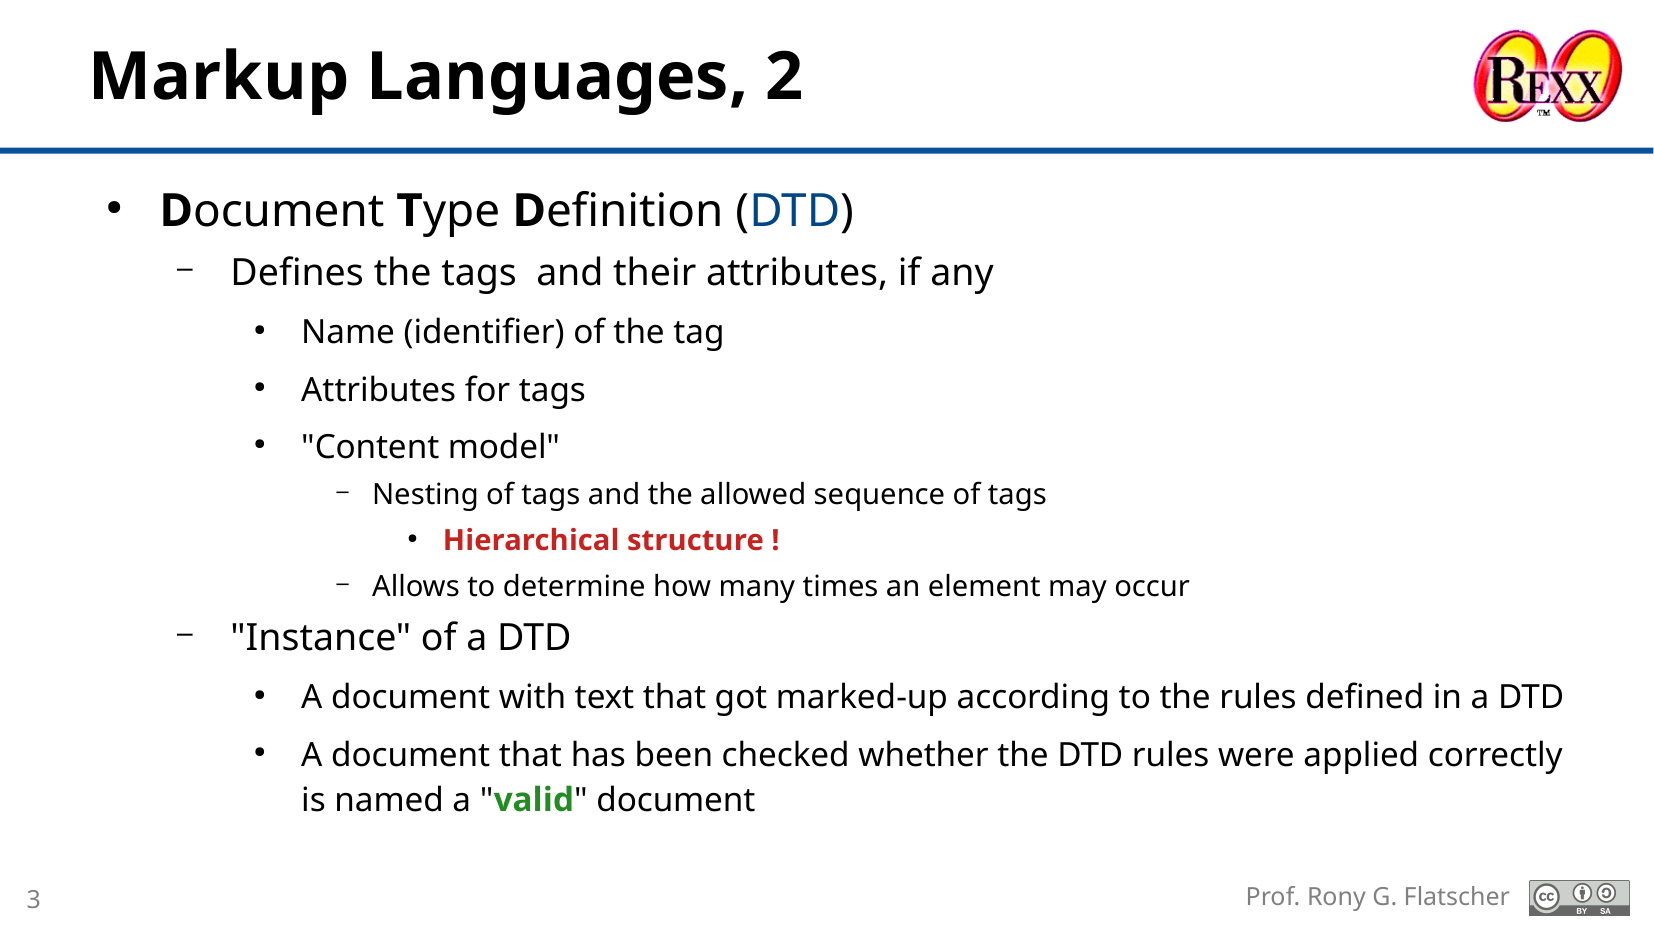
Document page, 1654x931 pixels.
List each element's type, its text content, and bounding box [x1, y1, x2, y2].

list Document Type Definition (DTD) Defines the tags and their attributes, if any Name (identifier) of the tag Attributes for tags "Content model" Nesting of tags and the allowed sequence of tags Hierarchical structure ! Allows to determine how many times an element may occur "Instance" of a DTD A document with text that got marked-up according to the rules defined in a DTD A document that has been checked whether the DTD rules were applied correctly is named a "valid" document [88, 177, 1577, 857]
title Markup Languages, 2 [29, 0, 1654, 148]
